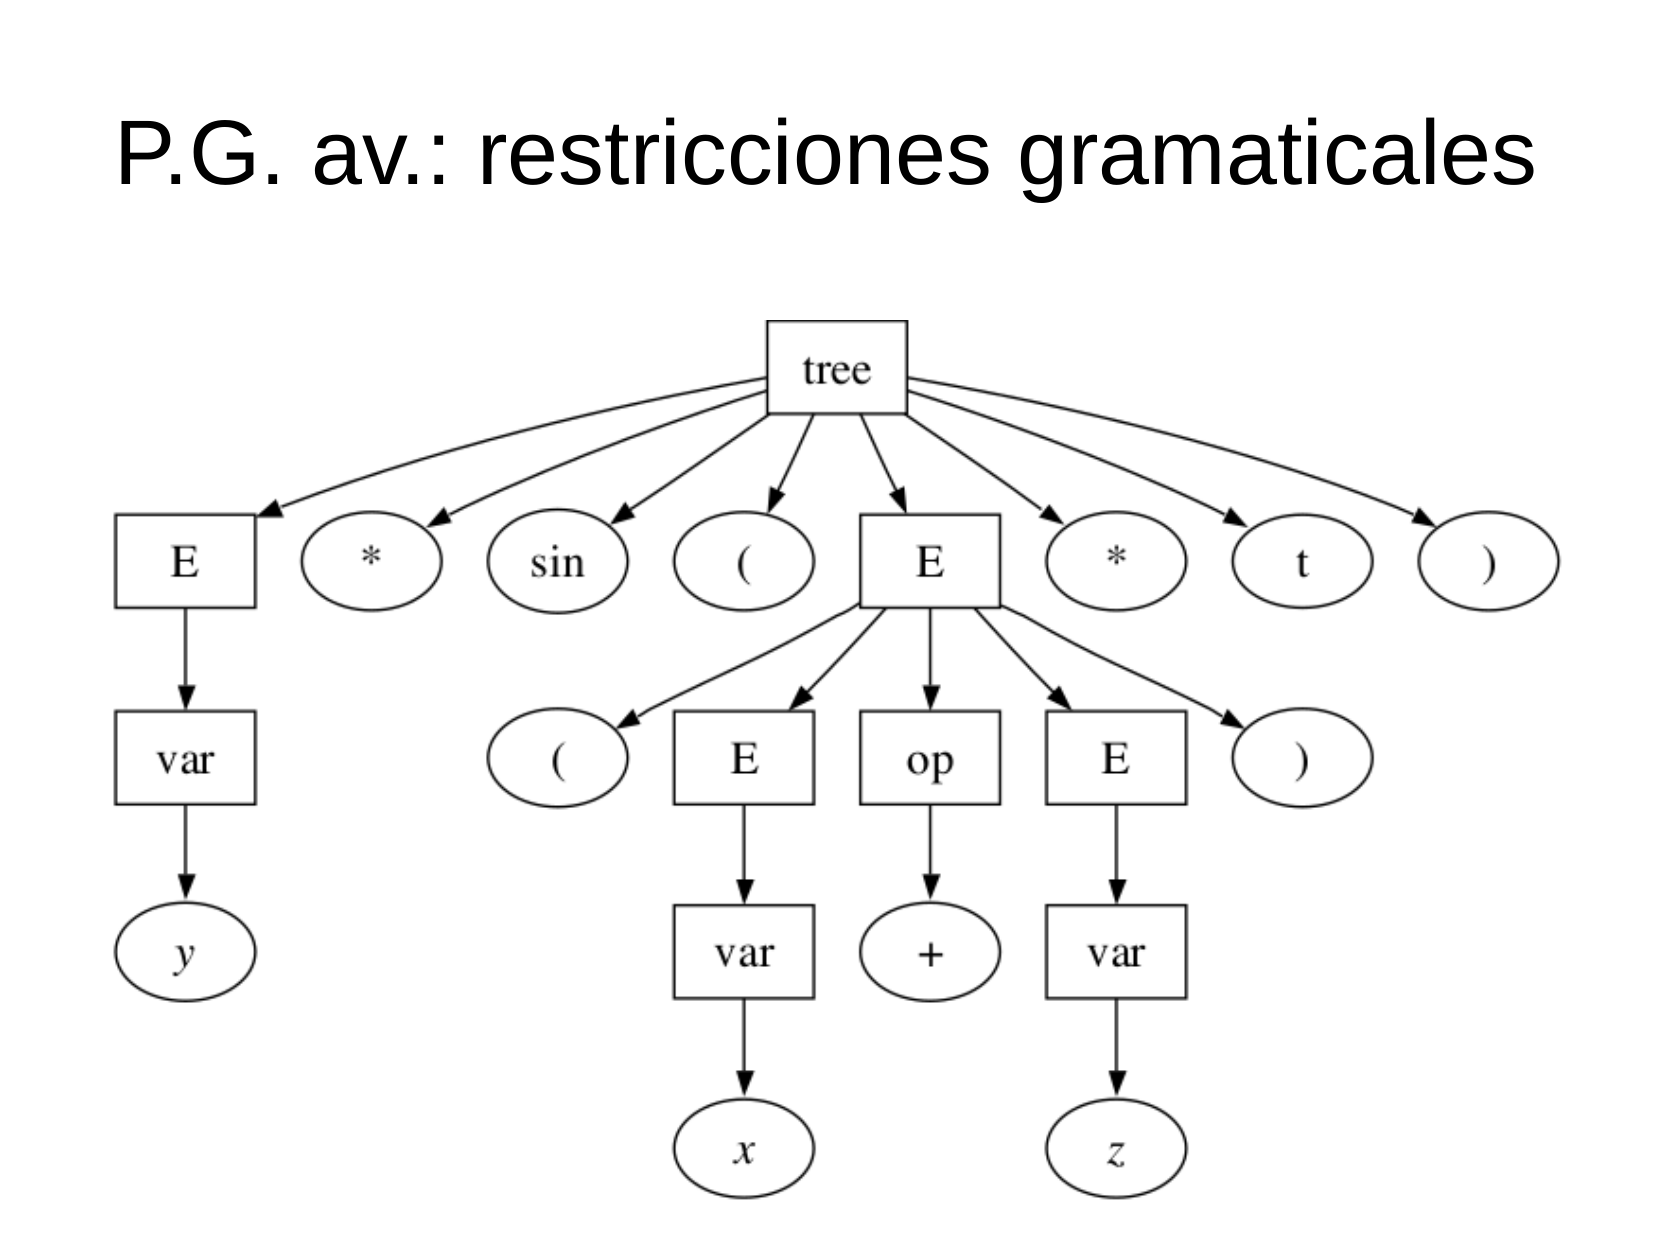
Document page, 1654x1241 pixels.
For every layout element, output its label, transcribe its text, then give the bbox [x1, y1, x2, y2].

picture [82, 320, 1571, 1211]
title P.G. av.: restricciones gramaticales [82, 49, 1571, 257]
